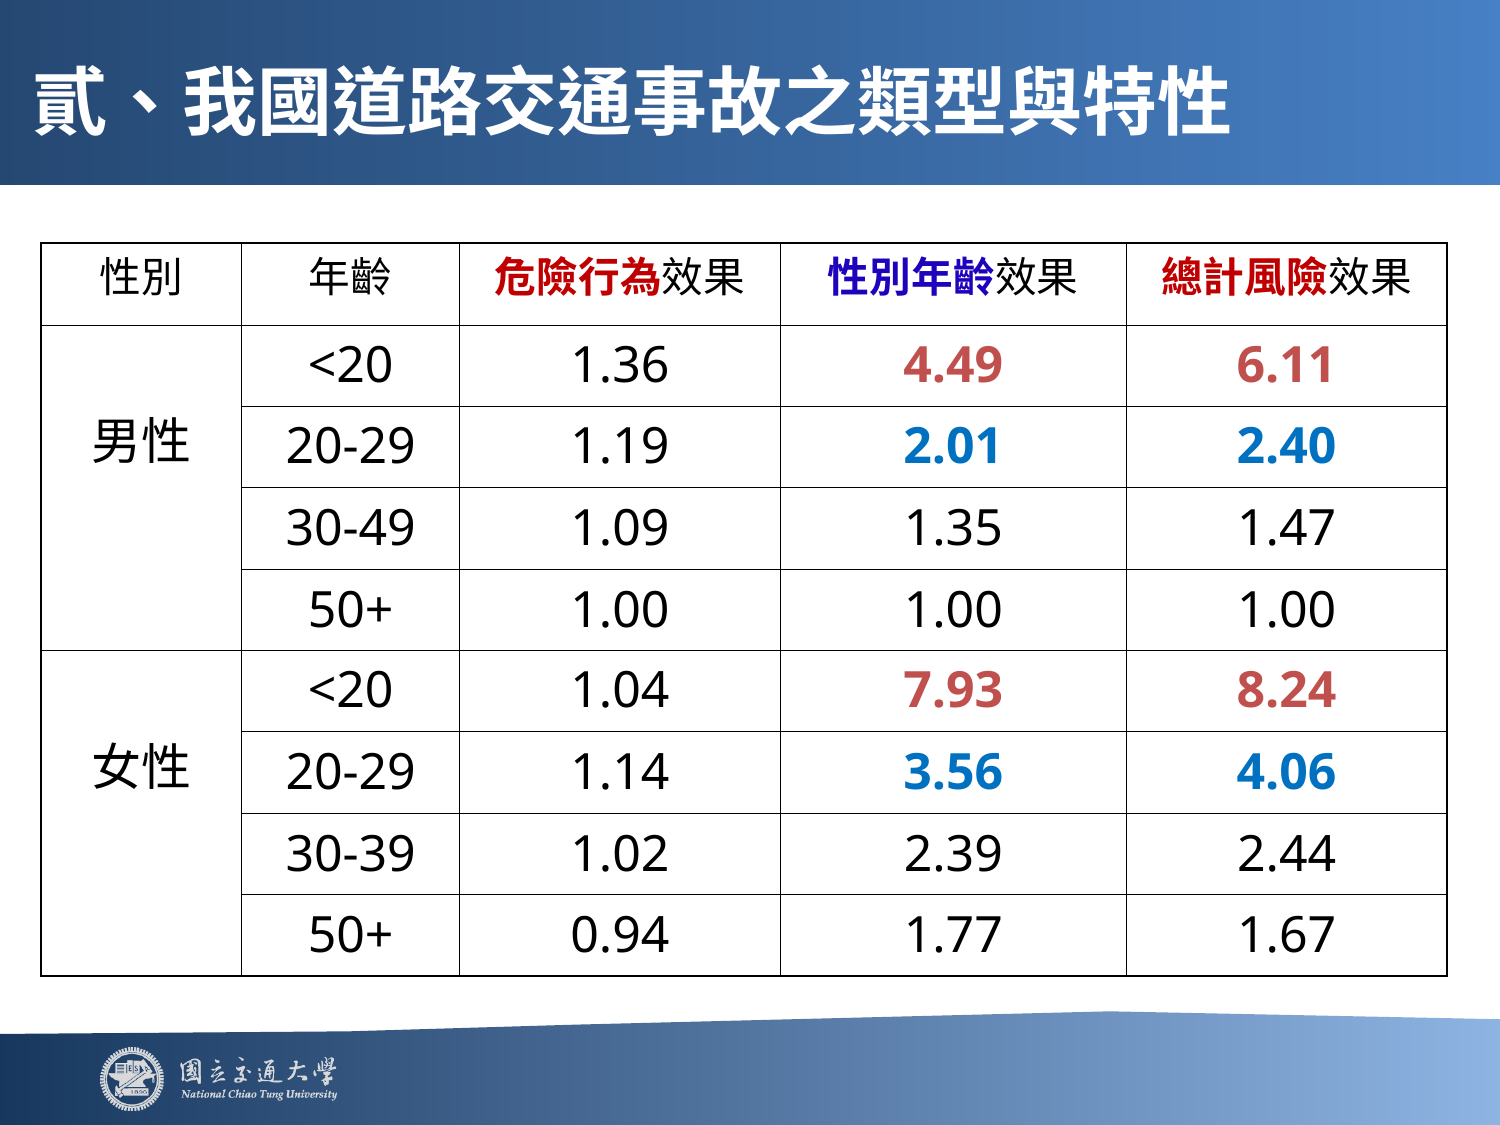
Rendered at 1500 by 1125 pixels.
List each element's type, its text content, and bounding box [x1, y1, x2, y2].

table_cell 1.47 [1127, 488, 1446, 569]
table_header 總計風險效果 [1127, 244, 1446, 325]
table_cell 1.67 [1127, 895, 1446, 975]
table_cell 2.40 [1127, 407, 1446, 487]
table_header 性別 [42, 244, 241, 325]
table_cell 1.35 [781, 488, 1126, 569]
table_cell 1.00 [460, 570, 780, 650]
table_cell 50+ [242, 895, 459, 975]
table_cell 30-39 [242, 814, 459, 894]
table_header 性別年齡效果 [781, 244, 1126, 325]
table_cell 20-29 [242, 732, 459, 813]
table_cell 4.49 [781, 326, 1126, 406]
table_cell 1.00 [781, 570, 1126, 650]
table_cell 1.19 [460, 407, 780, 487]
table_cell 4.06 [1127, 732, 1446, 813]
table_cell 8.24 [1127, 651, 1446, 731]
table_cell 7.93 [781, 651, 1126, 731]
table_cell 0.94 [460, 895, 780, 975]
table_cell 2.39 [781, 814, 1126, 894]
title 貳、我國道路交通事故之類型與特性 [17, 49, 1483, 149]
table_cell 30-49 [242, 488, 459, 569]
table_cell 女性 [42, 651, 241, 975]
table_cell 2.44 [1127, 814, 1446, 894]
table_cell 50+ [242, 570, 459, 650]
table_cell <20 [242, 651, 459, 731]
table_cell 1.77 [781, 895, 1126, 975]
table_cell 1.14 [460, 732, 780, 813]
table_cell 1.00 [1127, 570, 1446, 650]
table_cell 6.11 [1127, 326, 1446, 406]
table_cell 1.02 [460, 814, 780, 894]
table_cell 男性 [42, 326, 241, 650]
table_header 危險行為效果 [460, 244, 780, 325]
table_cell <20 [242, 326, 459, 406]
table_cell 20-29 [242, 407, 459, 487]
table_header 年齡 [242, 244, 459, 325]
table_cell 1.04 [460, 651, 780, 731]
table_cell 2.01 [781, 407, 1126, 487]
table_cell 3.56 [781, 732, 1126, 813]
table_cell 1.09 [460, 488, 780, 569]
table_cell 1.36 [460, 326, 780, 406]
